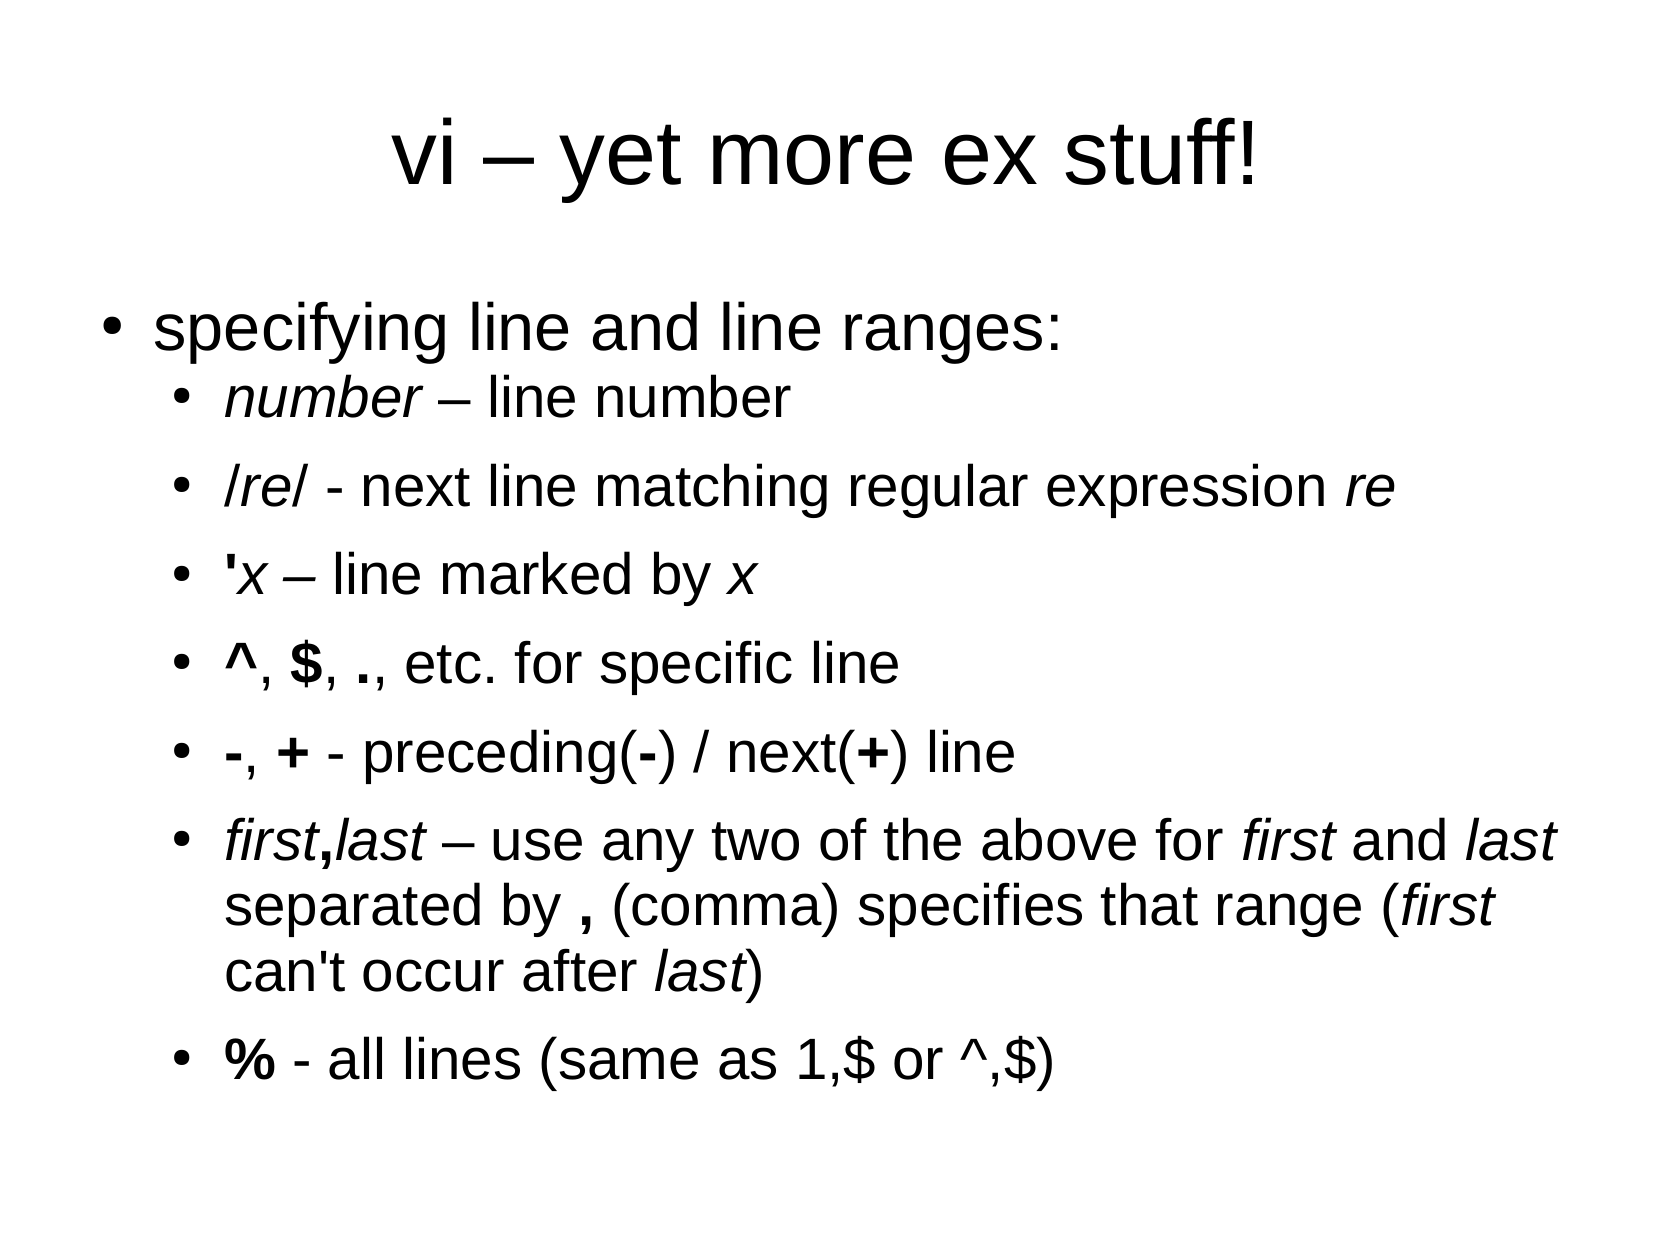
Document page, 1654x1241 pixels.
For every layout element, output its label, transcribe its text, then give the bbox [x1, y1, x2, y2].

list specifying line and line ranges: number – line number /re/ - next line matching regular expression re 'x – line marked by x ^, $, ., etc. for specific line -, + - preceding(-) / next(+) line first,last – use any two of the above for first and last separated by , (comma) specifies that range (first can't occur after last) % - all lines (same as 1,$ or ^,$) [82, 290, 1571, 1101]
title vi – yet more ex stuff! [82, 56, 1571, 250]
